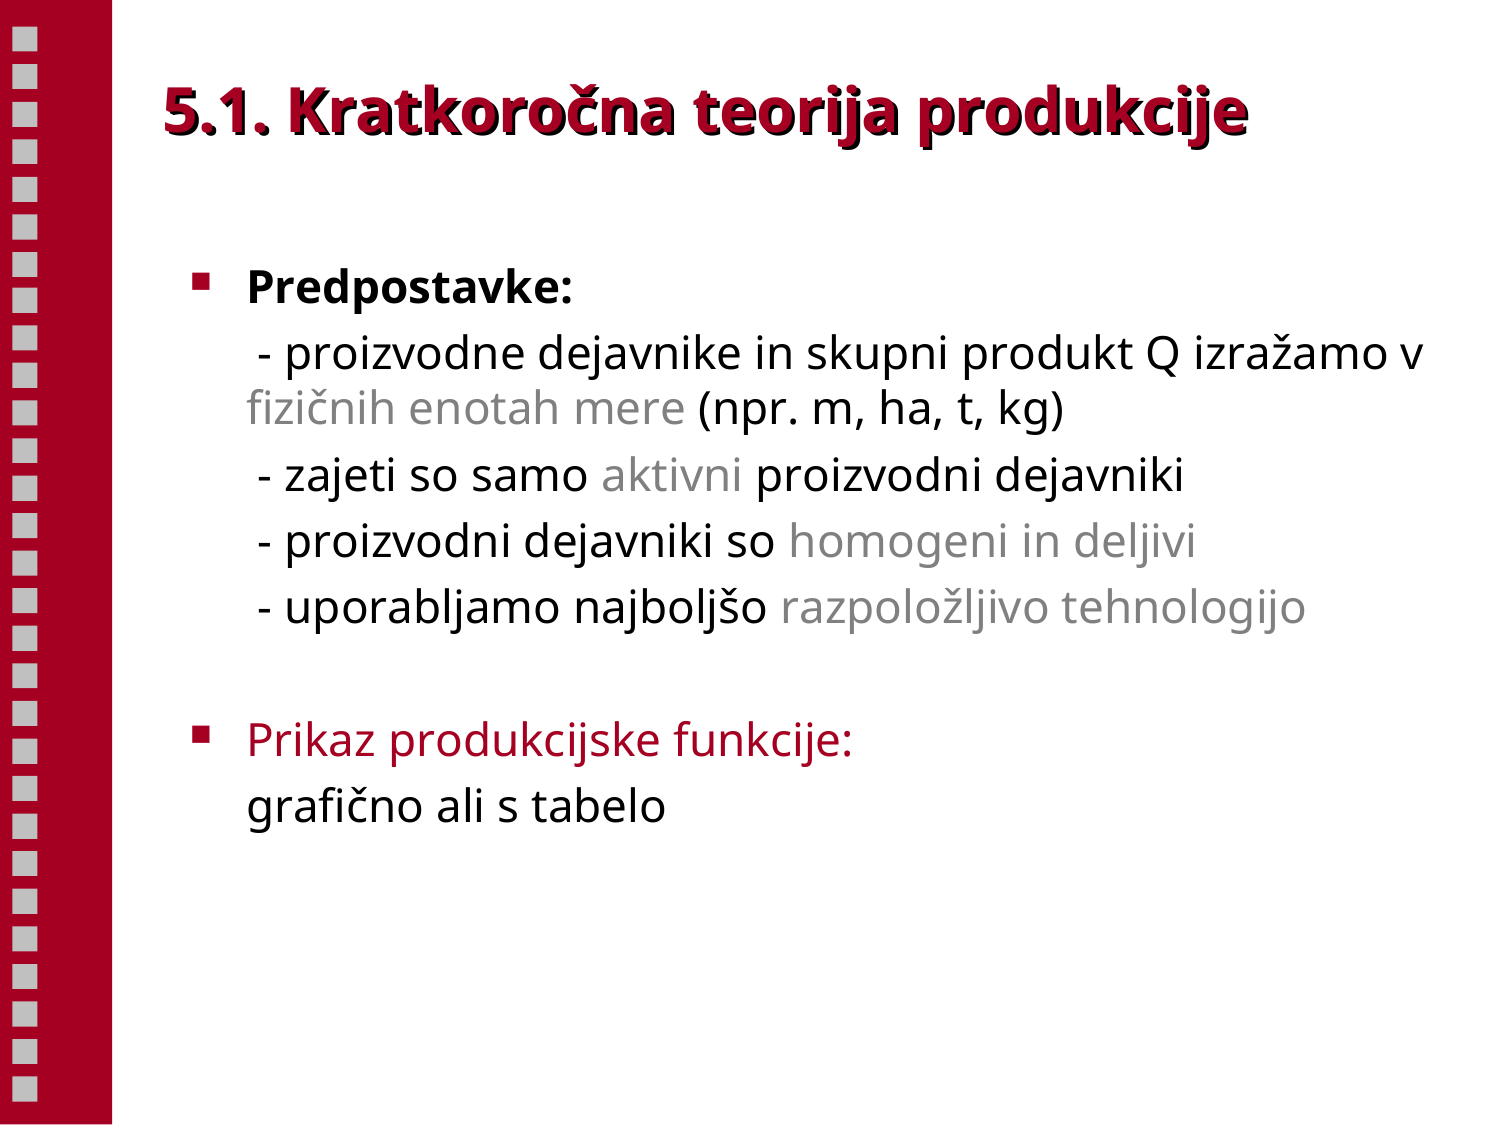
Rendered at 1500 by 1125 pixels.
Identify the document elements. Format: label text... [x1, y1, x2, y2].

title 5.1. Kratkoročna teorija produkcije [147, 30, 1423, 184]
list Predpostavke: - proizvodne dejavnike in skupni produkt Q izražamo v fizičnih enotah mere (npr. m, ha, t, kg) - zajeti so samo aktivni proizvodni dejavniki - proizvodni dejavniki so homogeni in deljivi - uporabljamo najboljšo razpoložljivo tehnologijo Prikaz produkcijske funkcije: grafično ali s tabelo [174, 249, 1450, 926]
